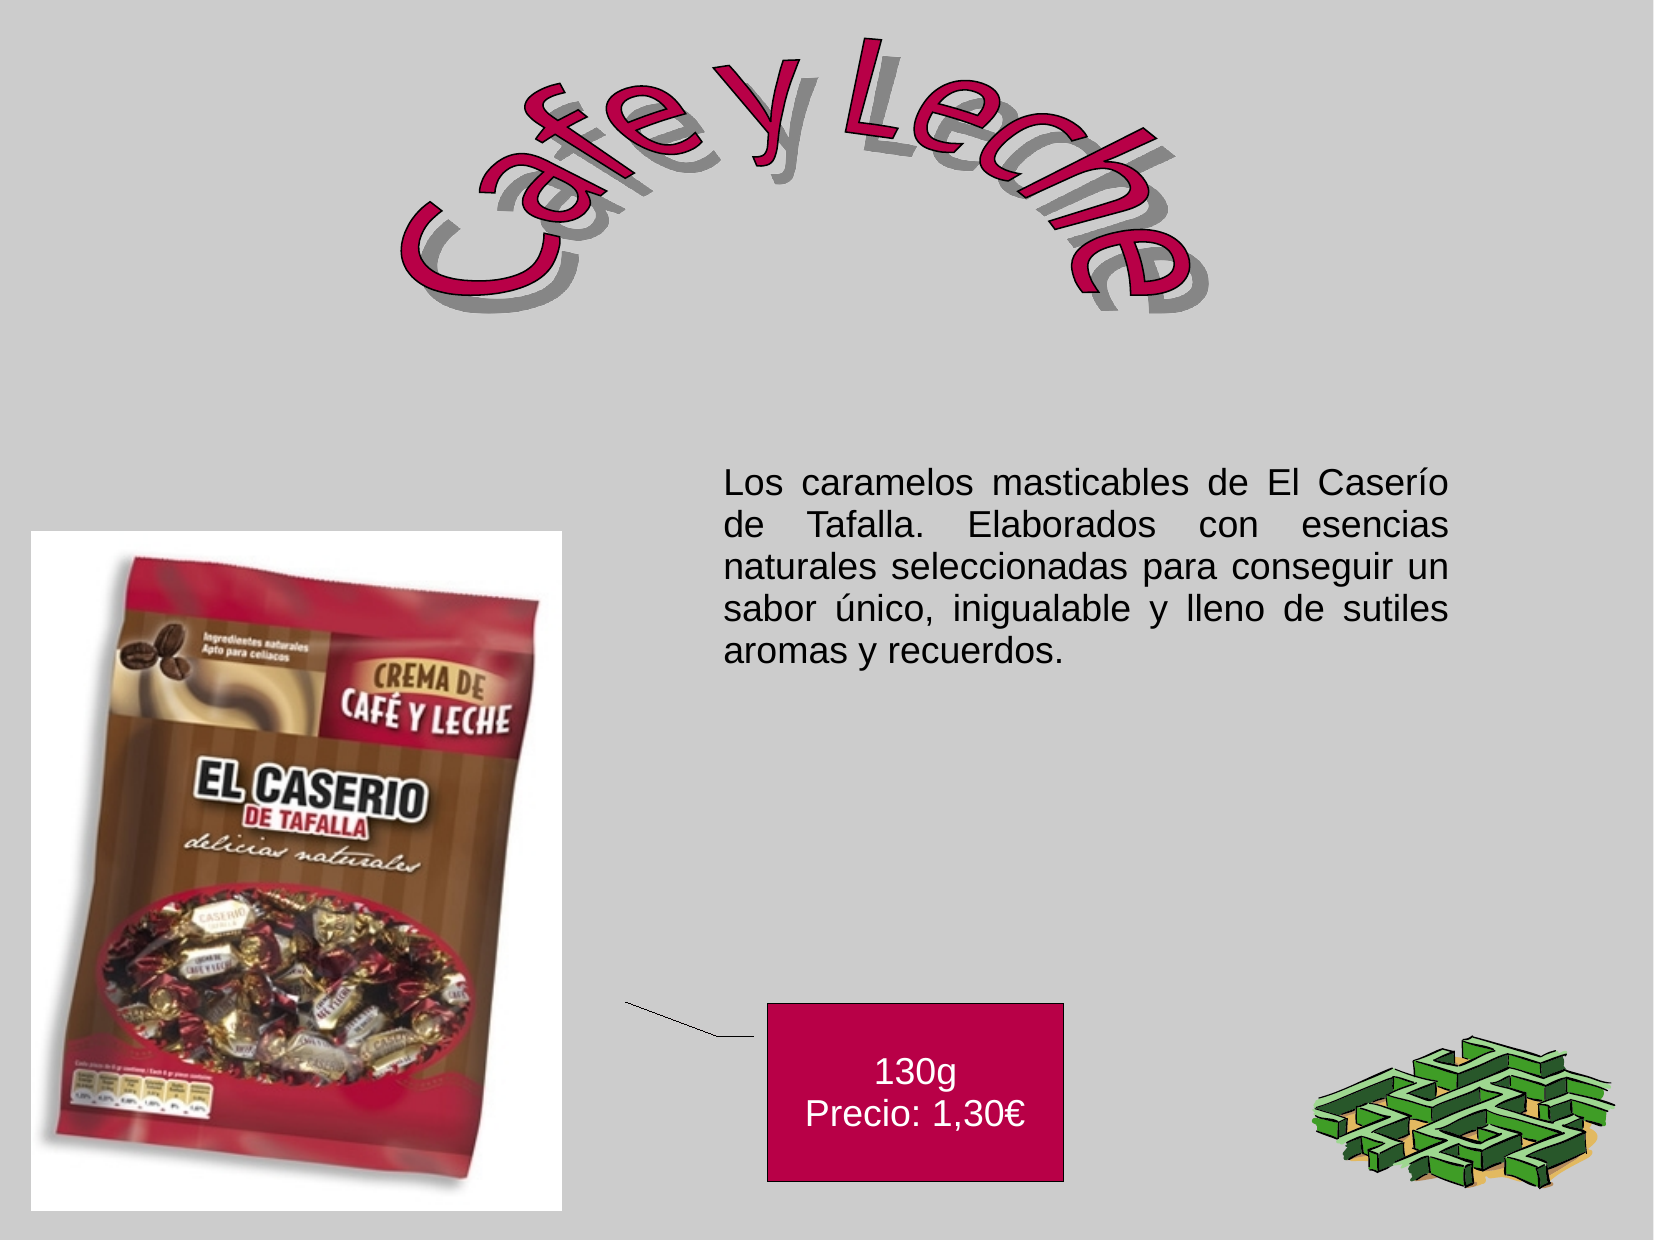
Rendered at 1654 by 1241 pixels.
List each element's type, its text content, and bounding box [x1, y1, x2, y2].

text_box Cafe y Leche [845, 38, 898, 139]
text_box Cafe y Leche [606, 85, 702, 155]
text_box 130g Precio: 1,30€ [768, 1004, 1063, 1181]
text_box Cafe y Leche [713, 59, 800, 167]
text_box Los caramelos masticables de El Caserío de Tafalla. Elaborados con esencias naturales seleccionadas para conseguir un sabor único, inigualable y lleno de sutiles aromas y recuerdos. [708, 454, 1464, 680]
text_box Cafe y Leche [980, 113, 1087, 181]
picture [31, 531, 562, 1211]
text_box Cafe y Leche [1017, 127, 1157, 230]
text_box Cafe y Leche [479, 153, 607, 222]
text_box Cafe y Leche [401, 201, 560, 296]
text_box Cafe y Leche [524, 83, 635, 179]
text_box Cafe y Leche [1071, 229, 1190, 296]
text_box Cafe y Leche [914, 80, 1000, 153]
